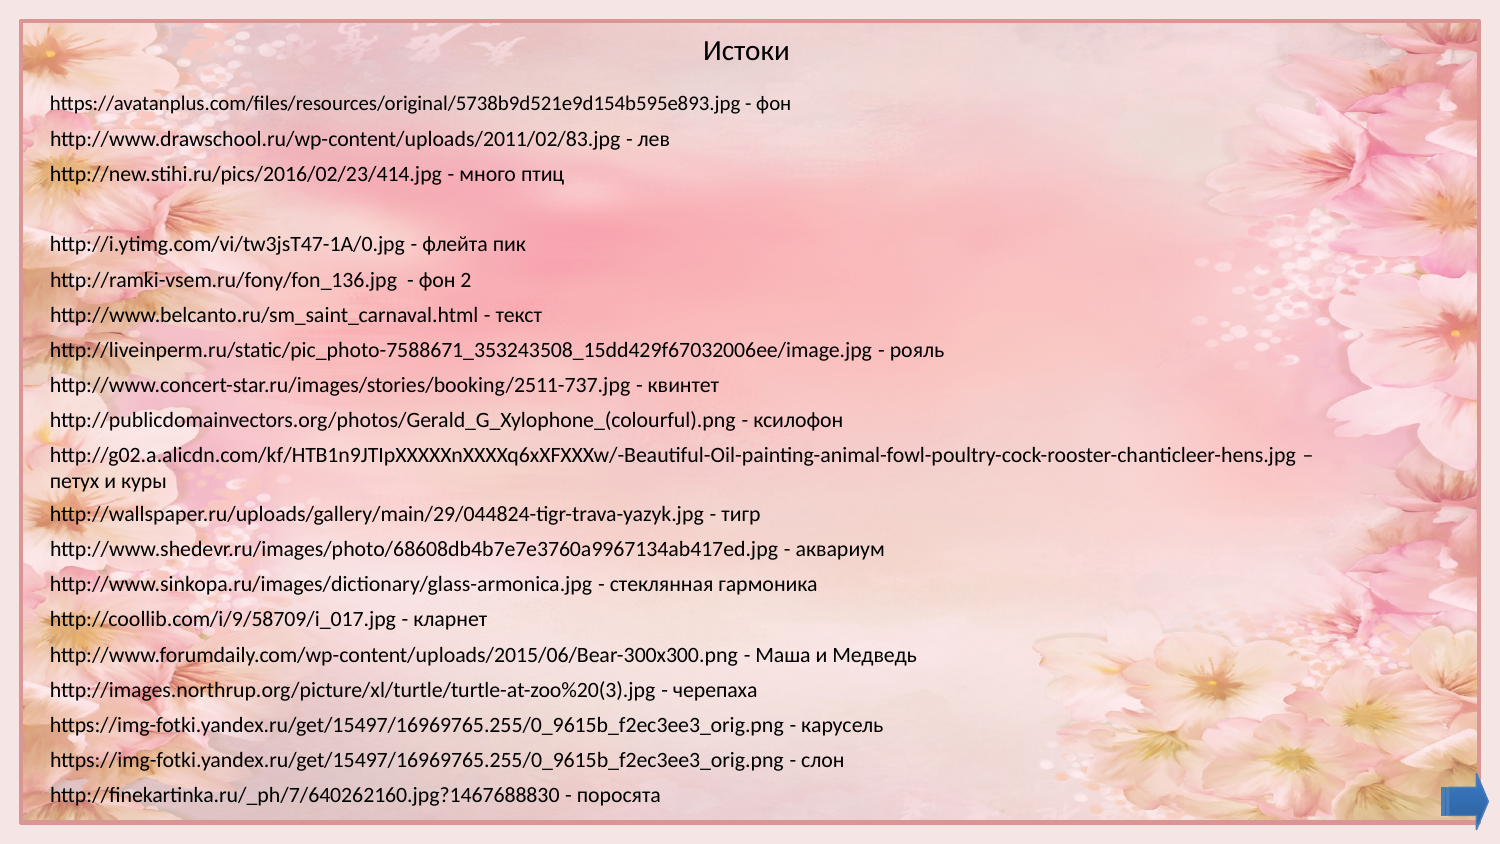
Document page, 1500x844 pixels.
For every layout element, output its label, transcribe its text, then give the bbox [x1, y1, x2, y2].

text_box http://www.forumdaily.com/wp-content/uploads/2015/06/Bear-300x300.png - Маша и Медведь [35, 632, 1149, 674]
text_box http://www.sinkopa.ru/images/dictionary/glass-armonica.jpg - стеклянная гармоника [35, 562, 1055, 604]
text_box http://i.ytimg.com/vi/tw3jsT47-1A/0.jpg - флейта пик [35, 222, 668, 264]
text_box http://images.northrup.org/picture/xl/turtle/turtle-at-zoo%20(3).jpg - черепаха [35, 667, 1008, 709]
text_box http://www.drawschool.ru/wp-content/uploads/2011/02/83.jpg - лев [35, 117, 1184, 159]
text_box http://g02.a.alicdn.com/kf/HTB1n9JTIpXXXXXnXXXXq6xXFXXXw/-Beautiful-Oil-painting-animal-fowl-poultry-cock-rooster-chanticleer-hens.jpg – петух и куры [35, 433, 1371, 501]
text_box http://finekartinka.ru/_ph/7/640262160.jpg?1467688830 - поросята [35, 773, 750, 815]
text_box https://img-fotki.yandex.ru/get/15497/16969765.255/0_9615b_f2ec3ee3_orig.png - слон [35, 738, 914, 780]
text_box http://publicdomainvectors.org/photos/Gerald_G_Xylophone_(colourful).png - ксилофон [35, 398, 996, 433]
text_box https://img-fotki.yandex.ru/get/15497/16969765.255/0_9615b_f2ec3ee3_orig.png - карусель [35, 703, 996, 745]
text_box http://coollib.com/i/9/58709/i_017.jpg - кларнет [35, 597, 633, 632]
text_box http://www.belcanto.ru/sm_saint_carnaval.html - текст [35, 292, 657, 328]
text_box http://wallspaper.ru/uploads/gallery/main/29/044824-tigr-trava-yazyk.jpg - тигр [35, 492, 985, 534]
text_box Истоки [688, 23, 812, 74]
text_box http://www.shedevr.ru/images/photo/68608db4b7e7e3760a9967134ab417ed.jpg - аквариум [35, 527, 973, 562]
text_box [1448, 773, 1489, 830]
text_box http://ramki-vsem.ru/fony/fon_136.jpg - фон 2 [35, 264, 598, 292]
text_box http://liveinperm.ru/static/pic_photo-7588671_353243508_15dd429f67032006ee/image.jpg - рояль [35, 328, 1114, 370]
picture [23, 23, 1477, 821]
text_box http://new.stihi.ru/pics/2016/02/23/414.jpg - много птиц [35, 152, 786, 194]
text_box https://avatanplus.com/files/resources/original/5738b9d521e9d154b595e893.jpg - фон [35, 82, 879, 117]
text_box http://www.concert-star.ru/images/stories/booking/2511-737.jpg - квинтет [35, 363, 879, 398]
